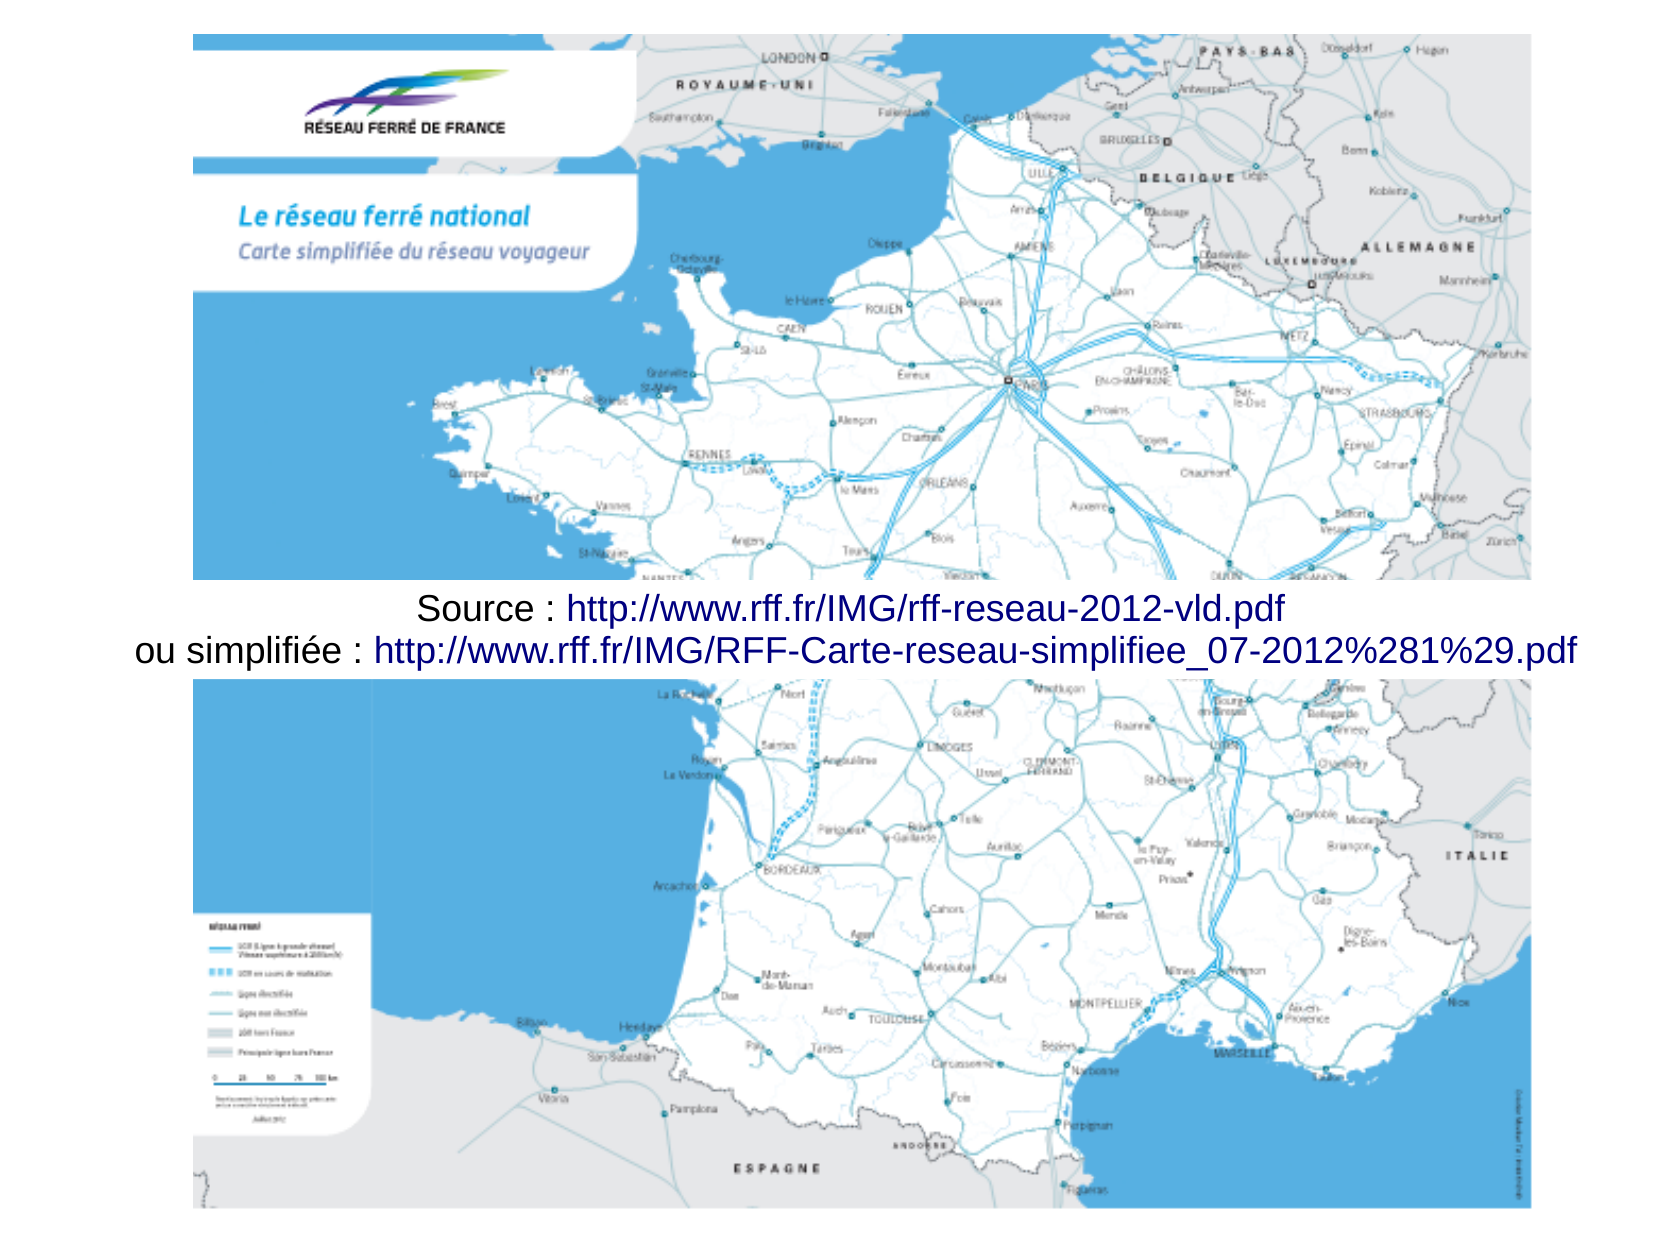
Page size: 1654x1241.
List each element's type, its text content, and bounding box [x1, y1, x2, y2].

picture [193, 34, 1536, 580]
text_box Source : http://www.rff.fr/IMG/rff-reseau-2012-vld.pdf ou simplifiée : http://www.rff.fr/IMG/RFF-Carte-reseau-simplifiee_07-2012%281%29.pdf [88, 580, 1625, 680]
picture [193, 680, 1536, 1211]
